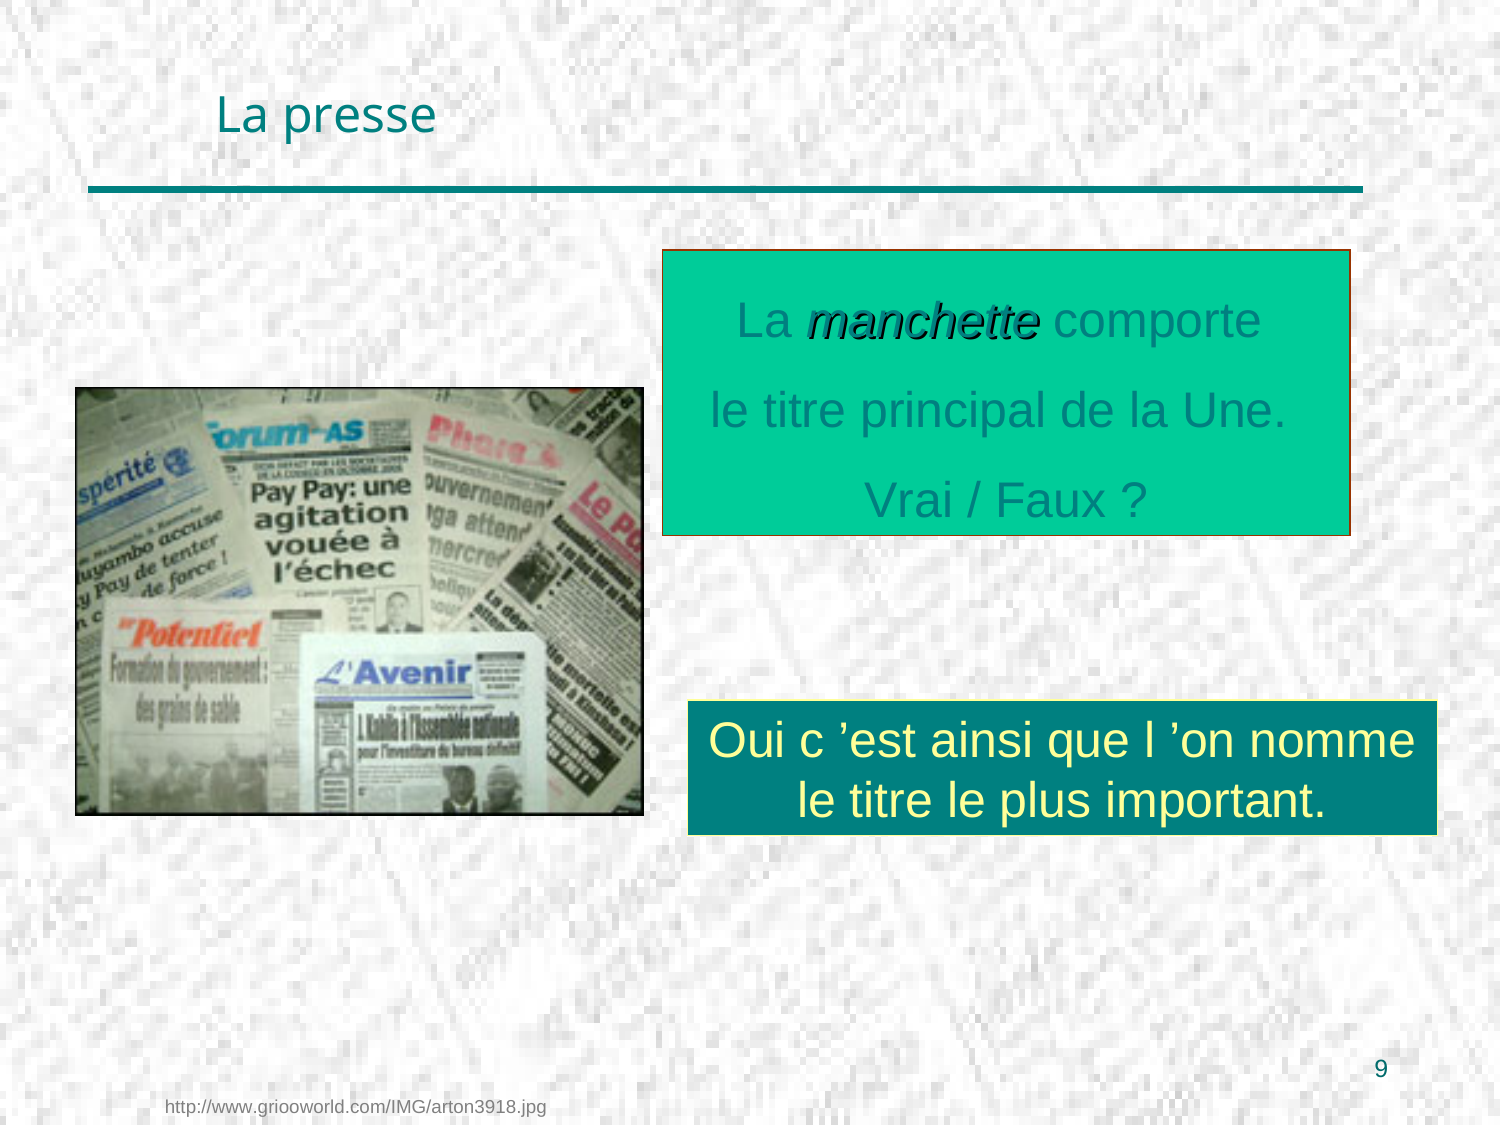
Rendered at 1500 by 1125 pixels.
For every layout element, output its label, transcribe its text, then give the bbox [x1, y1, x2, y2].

text_box Oui c ’est ainsi que l ’on nomme le titre le plus important. [687, 699, 1438, 836]
text_box La presse [200, 74, 454, 151]
text_box http://www.griooworld.com/IMG/arton3918.jpg [150, 1087, 751, 1125]
text_box La manchette comporte le titre principal de la Une. Vrai / Faux ? [662, 249, 1351, 536]
picture [0, 0, 1500, 1125]
